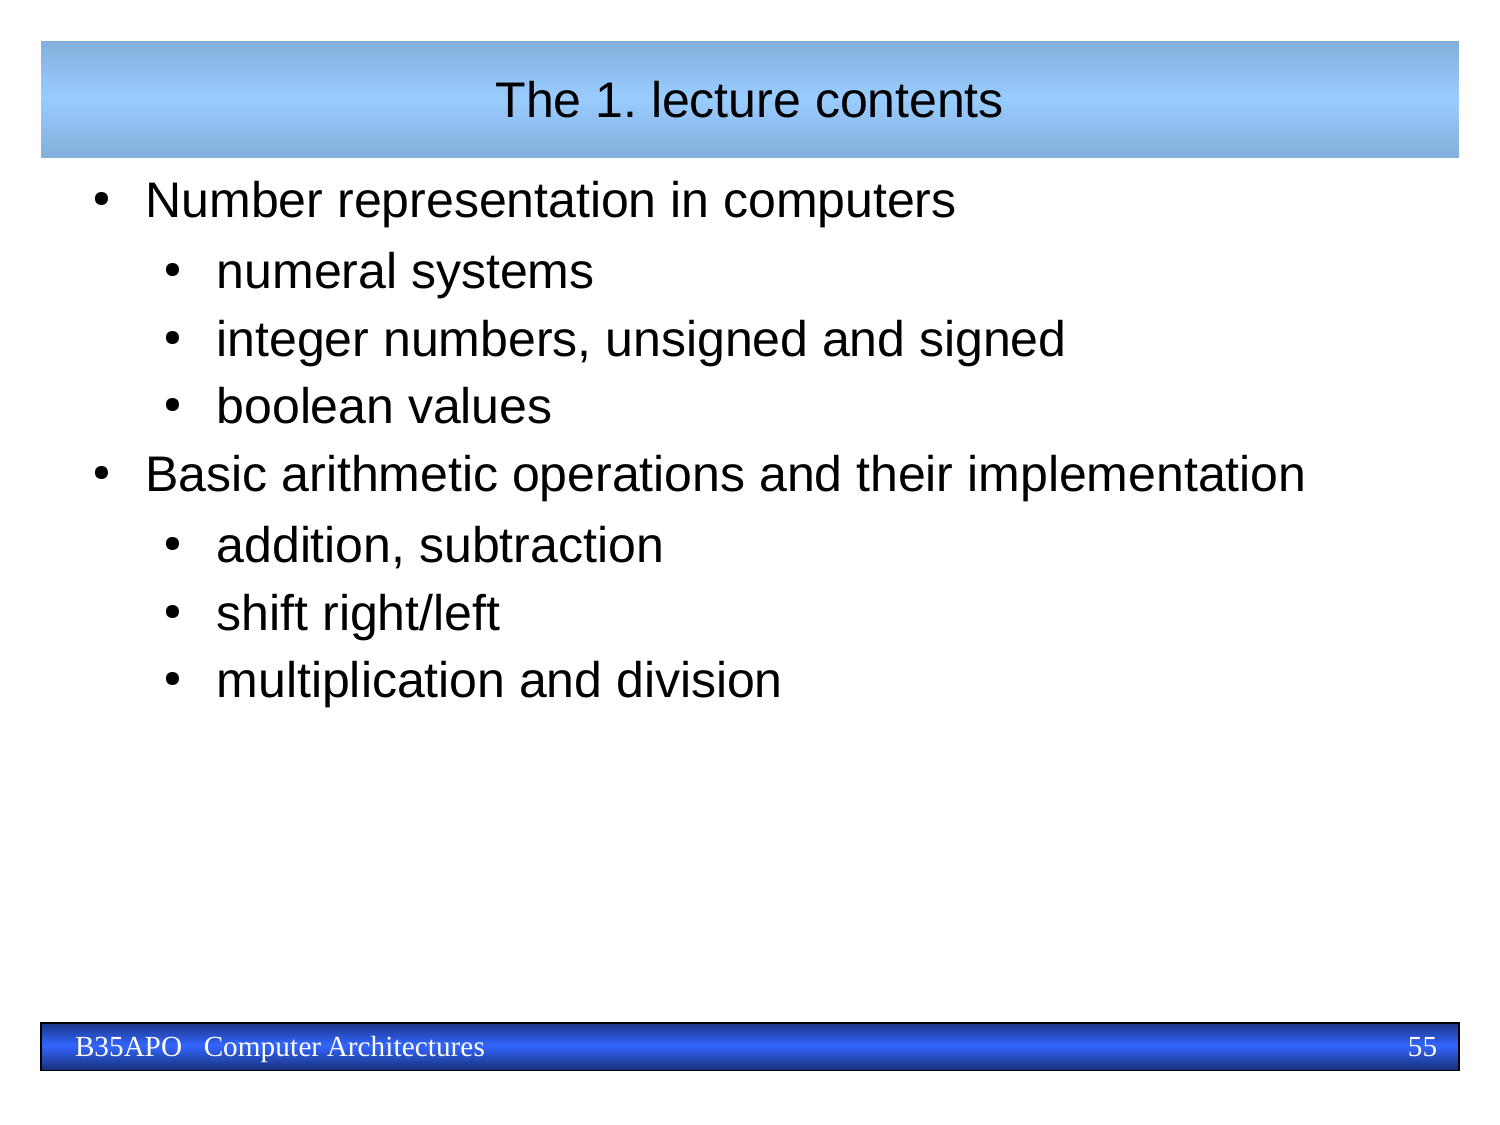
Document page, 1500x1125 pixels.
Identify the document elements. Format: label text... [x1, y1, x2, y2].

title The 1. lecture contents [41, 41, 1459, 158]
list Number representation in computers numeral systems integer numbers, unsigned and signed boolean values Basic arithmetic operations and their implementation addition, subtraction shift right/left multiplication and division [75, 172, 1426, 1000]
